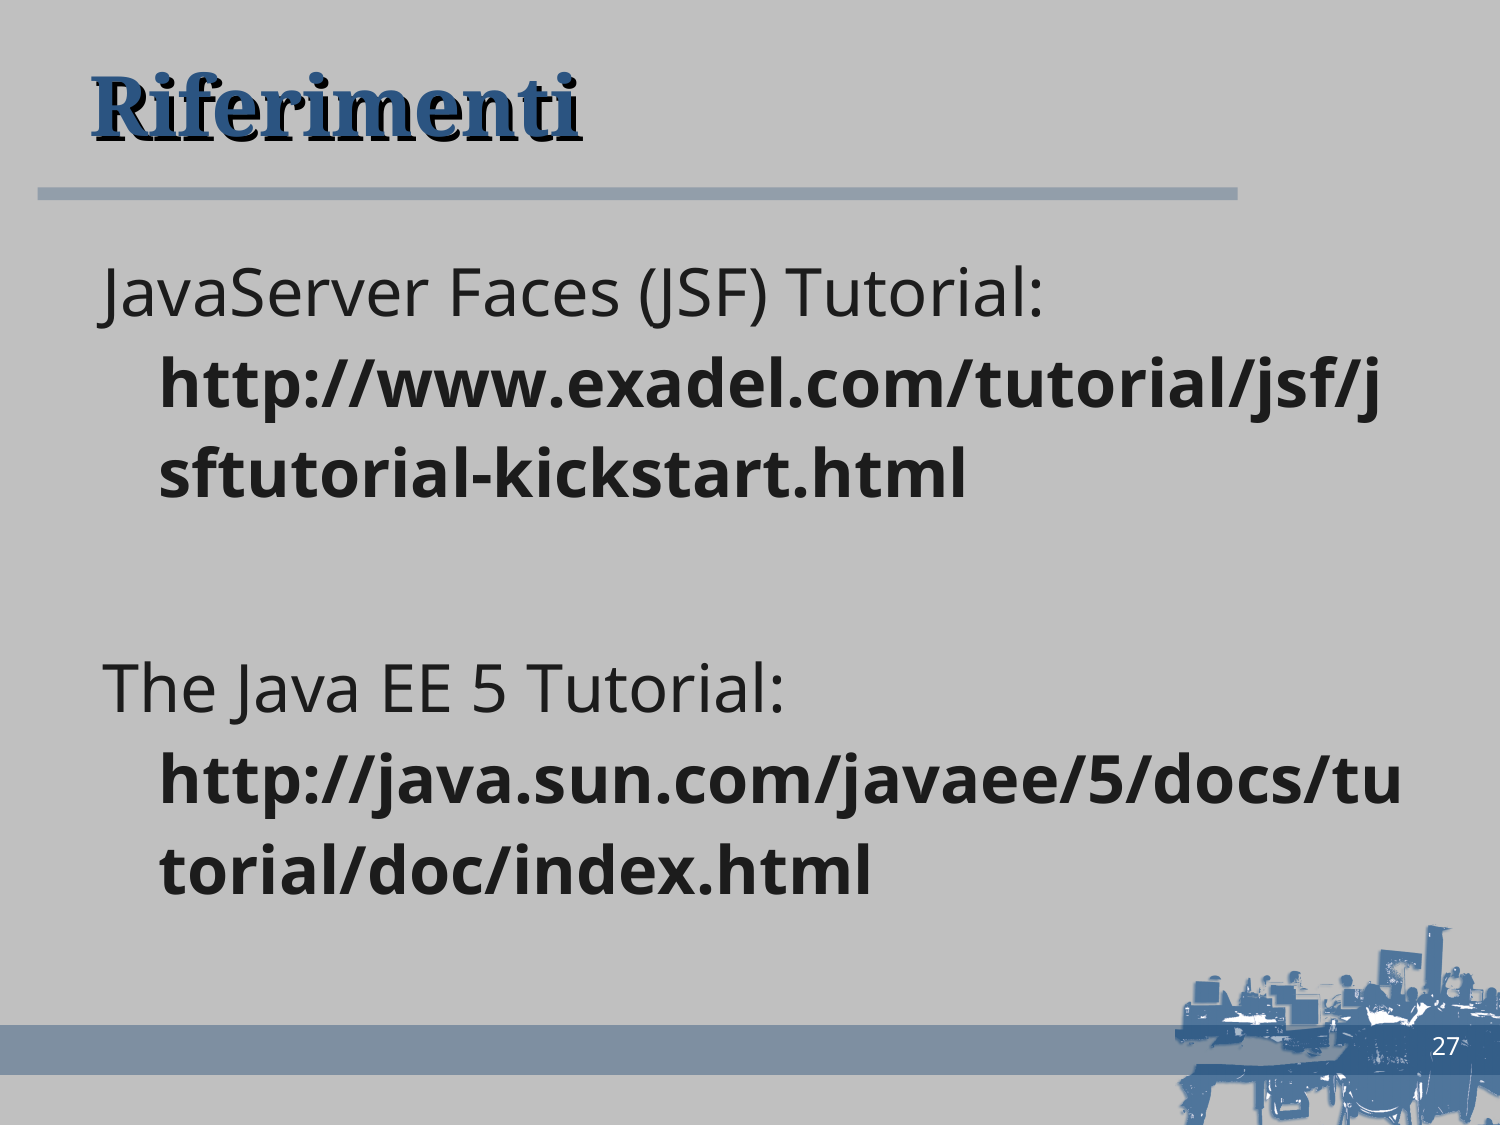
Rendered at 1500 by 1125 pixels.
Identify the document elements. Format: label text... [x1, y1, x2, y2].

title Riferimenti [75, 35, 1426, 174]
list JavaServer Faces (JSF) Tutorial: http://www.exadel.com/tutorial/jsf/jsftutorial-kickstart.html The Java EE 5 Tutorial: http://java.sun.com/javaee/5/docs/tutorial/doc/index.html [87, 237, 1426, 1006]
